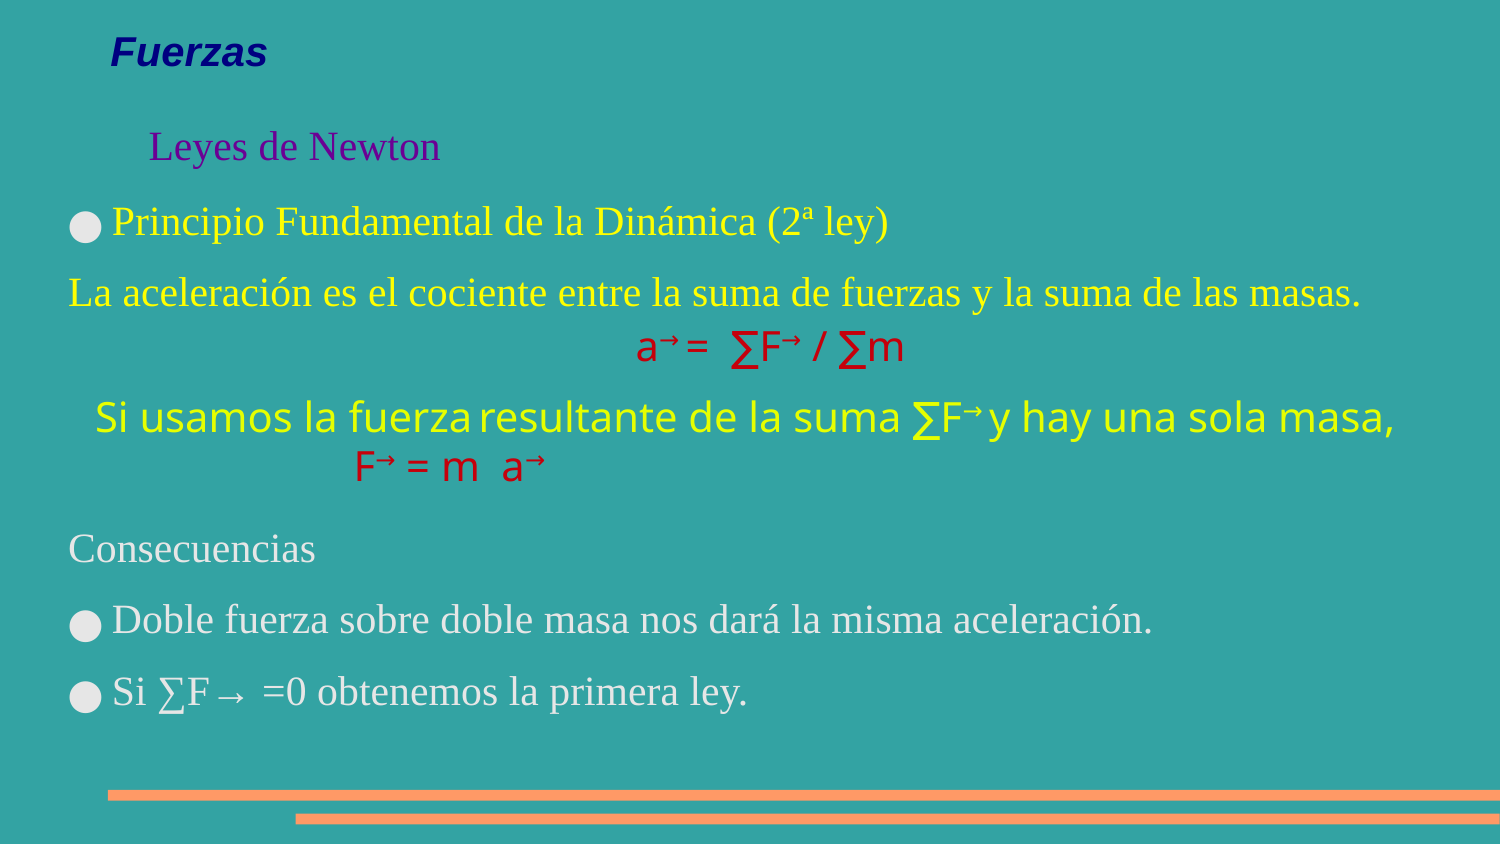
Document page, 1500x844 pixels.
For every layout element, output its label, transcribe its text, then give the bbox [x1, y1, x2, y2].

text_box Consecuencias Doble fuerza sobre doble masa nos dará la misma aceleración. Si ∑F→ =0 obtenemos la primera ley. [53, 522, 1420, 678]
title Fuerzas [110, 27, 590, 105]
text_box a→ = ∑F→ / ∑m [294, 321, 1233, 367]
text_box Si usamos la fuerza resultante de la suma ∑F→ y hay una sola masa, F→ = m a→ [80, 391, 1447, 483]
text_box Principio Fundamental de la Dinámica (2ª ley) La aceleración es el cociente entre la suma de fuerzas y la suma de las masas. [53, 120, 1473, 314]
